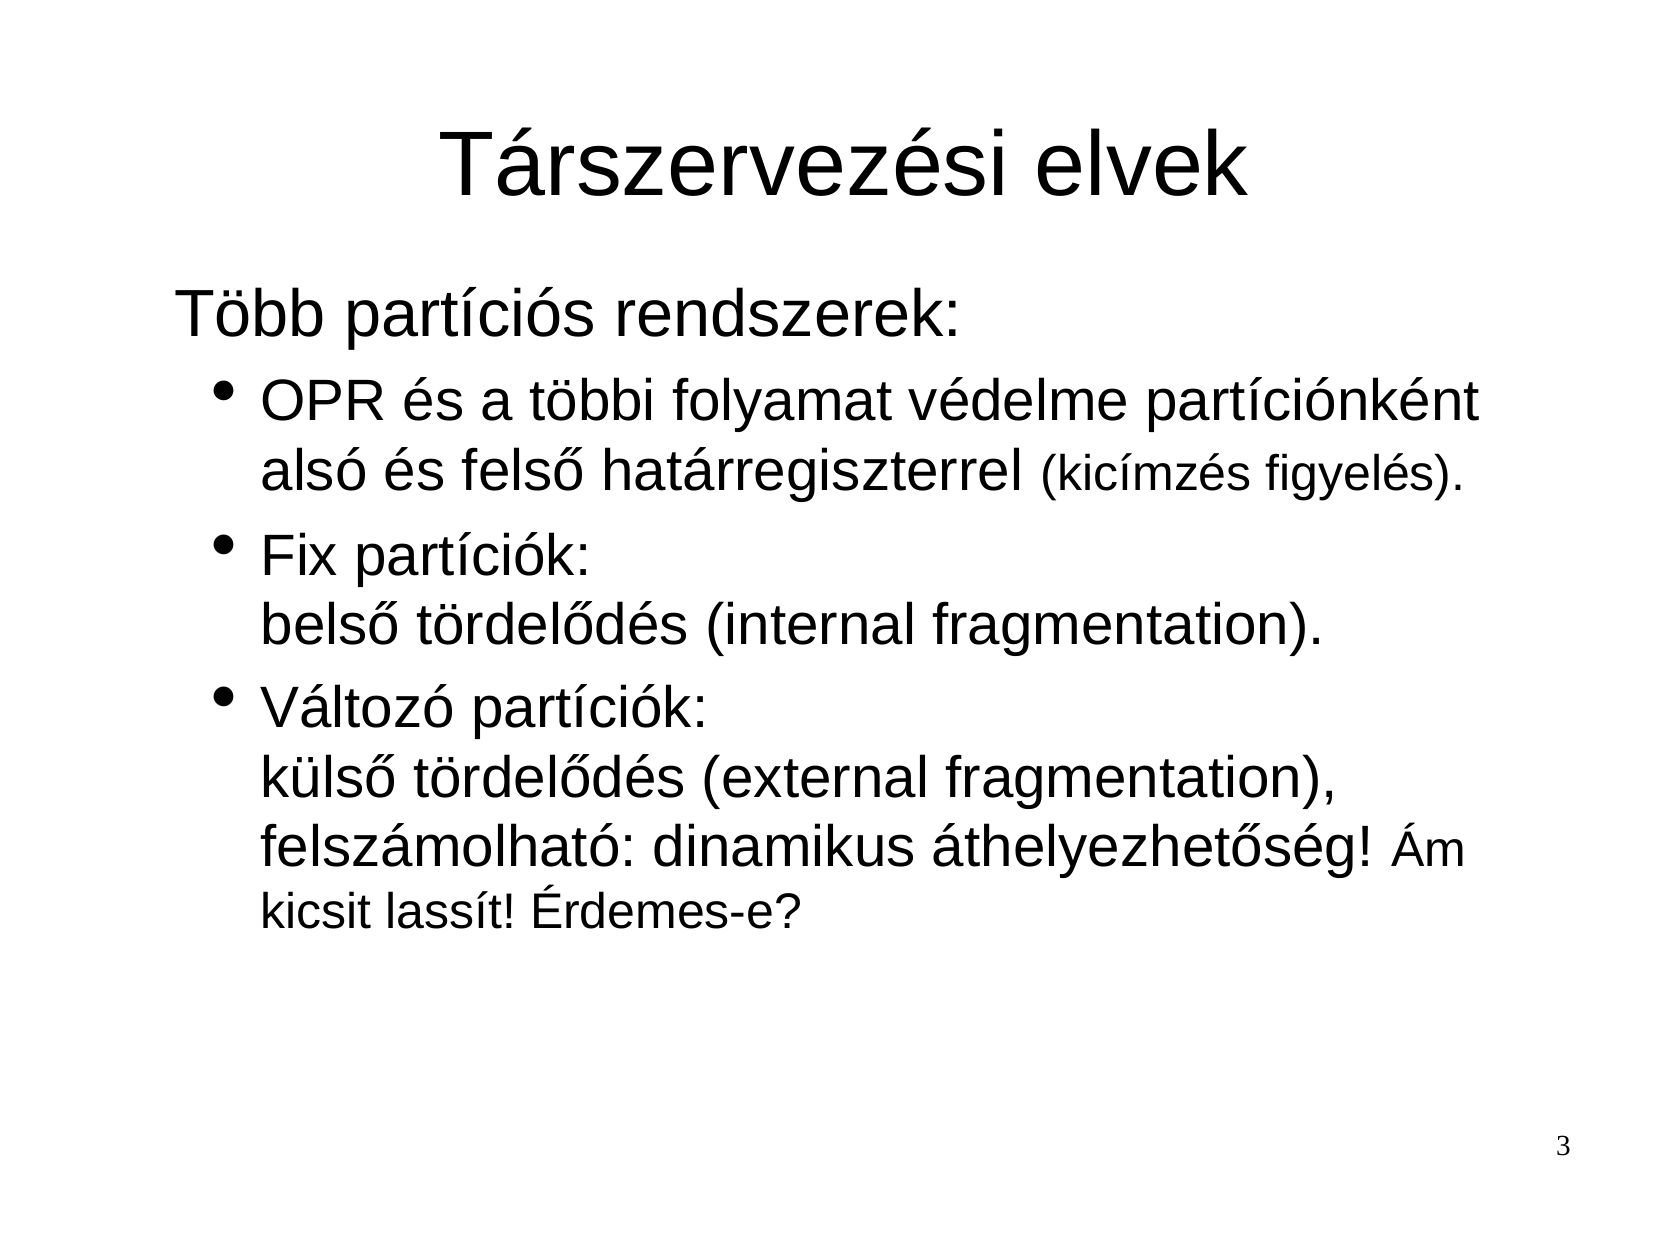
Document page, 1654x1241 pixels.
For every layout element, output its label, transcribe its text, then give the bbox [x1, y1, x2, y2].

list Több partíciós rendszerek: OPR és a többi folyamat védelme partíciónként alsó és felső határregiszterrel (kicímzés figyelés). Fix partíciók: belső tördelődés (internal fragmentation). Változó partíciók: külső tördelődés (external fragmentation), felszámolható: dinamikus áthelyezhetőség! Ám kicsit lassít! Érdemes-e? [124, 262, 1530, 1131]
title Társzervezési elvek [124, 55, 1530, 262]
